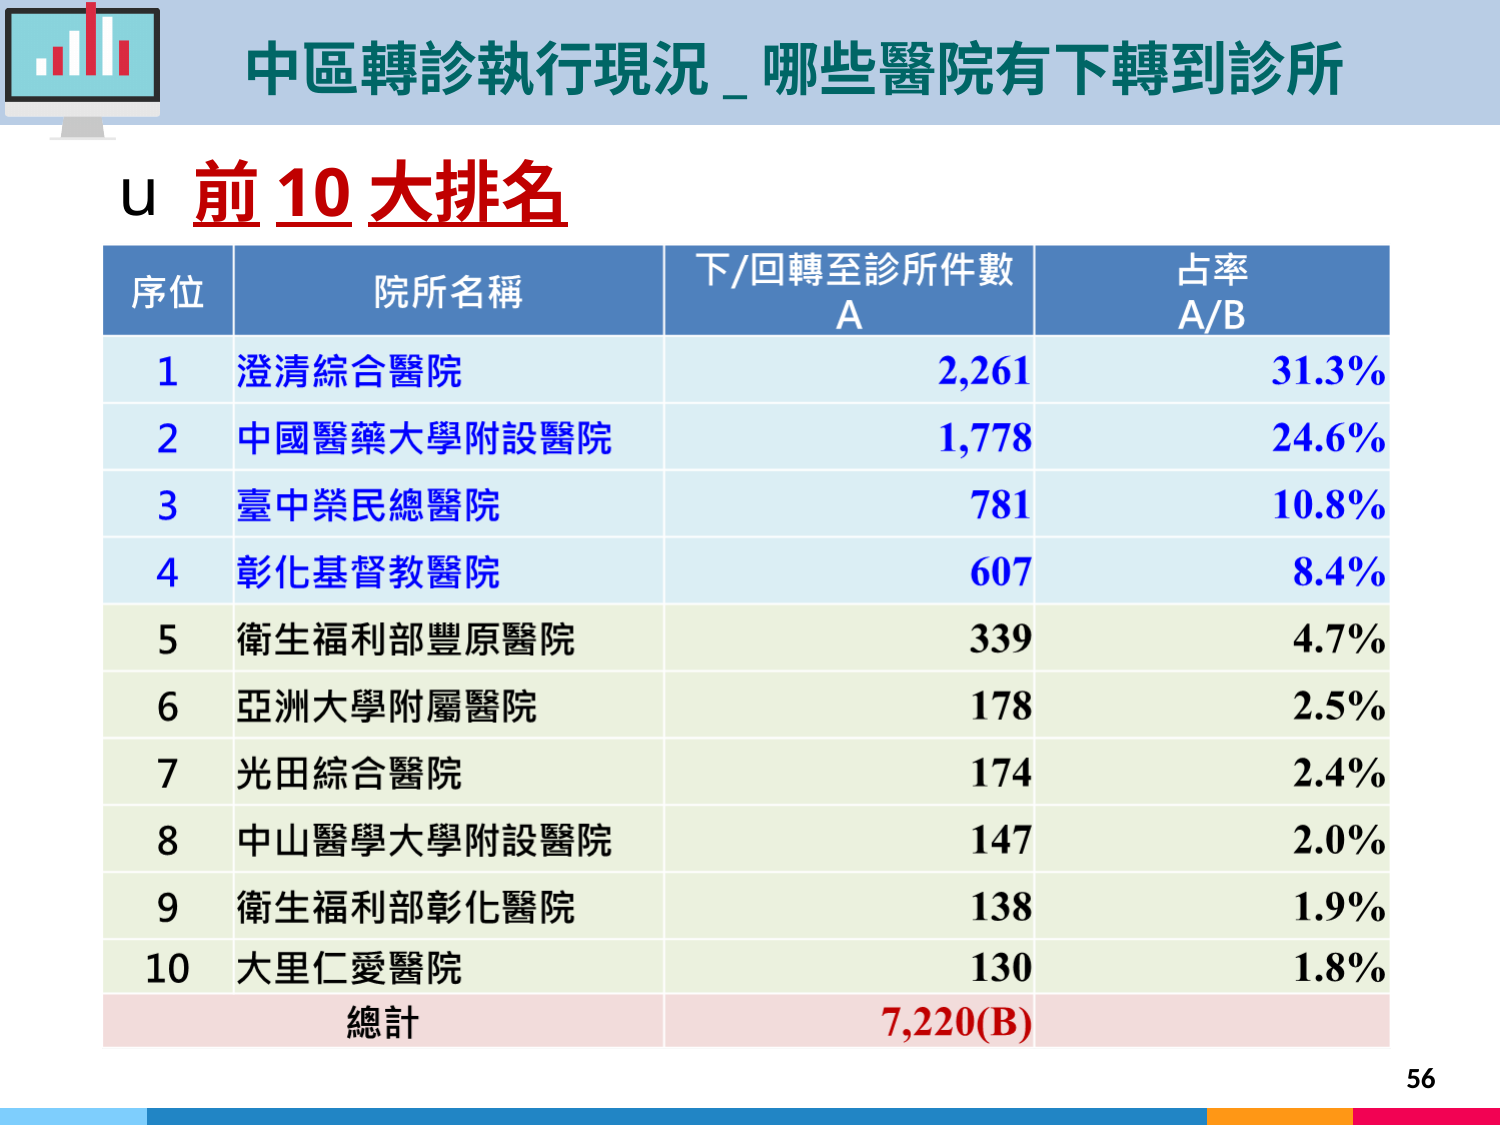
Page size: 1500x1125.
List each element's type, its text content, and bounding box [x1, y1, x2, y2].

text_box 前10大排名 [103, 143, 734, 238]
picture [102, 234, 1391, 1072]
text_box 中區轉診執行現況_哪些醫院有下轉到診所 [160, 24, 1486, 149]
picture [5, 0, 160, 143]
text_box <編號> [1391, 1043, 1482, 1113]
